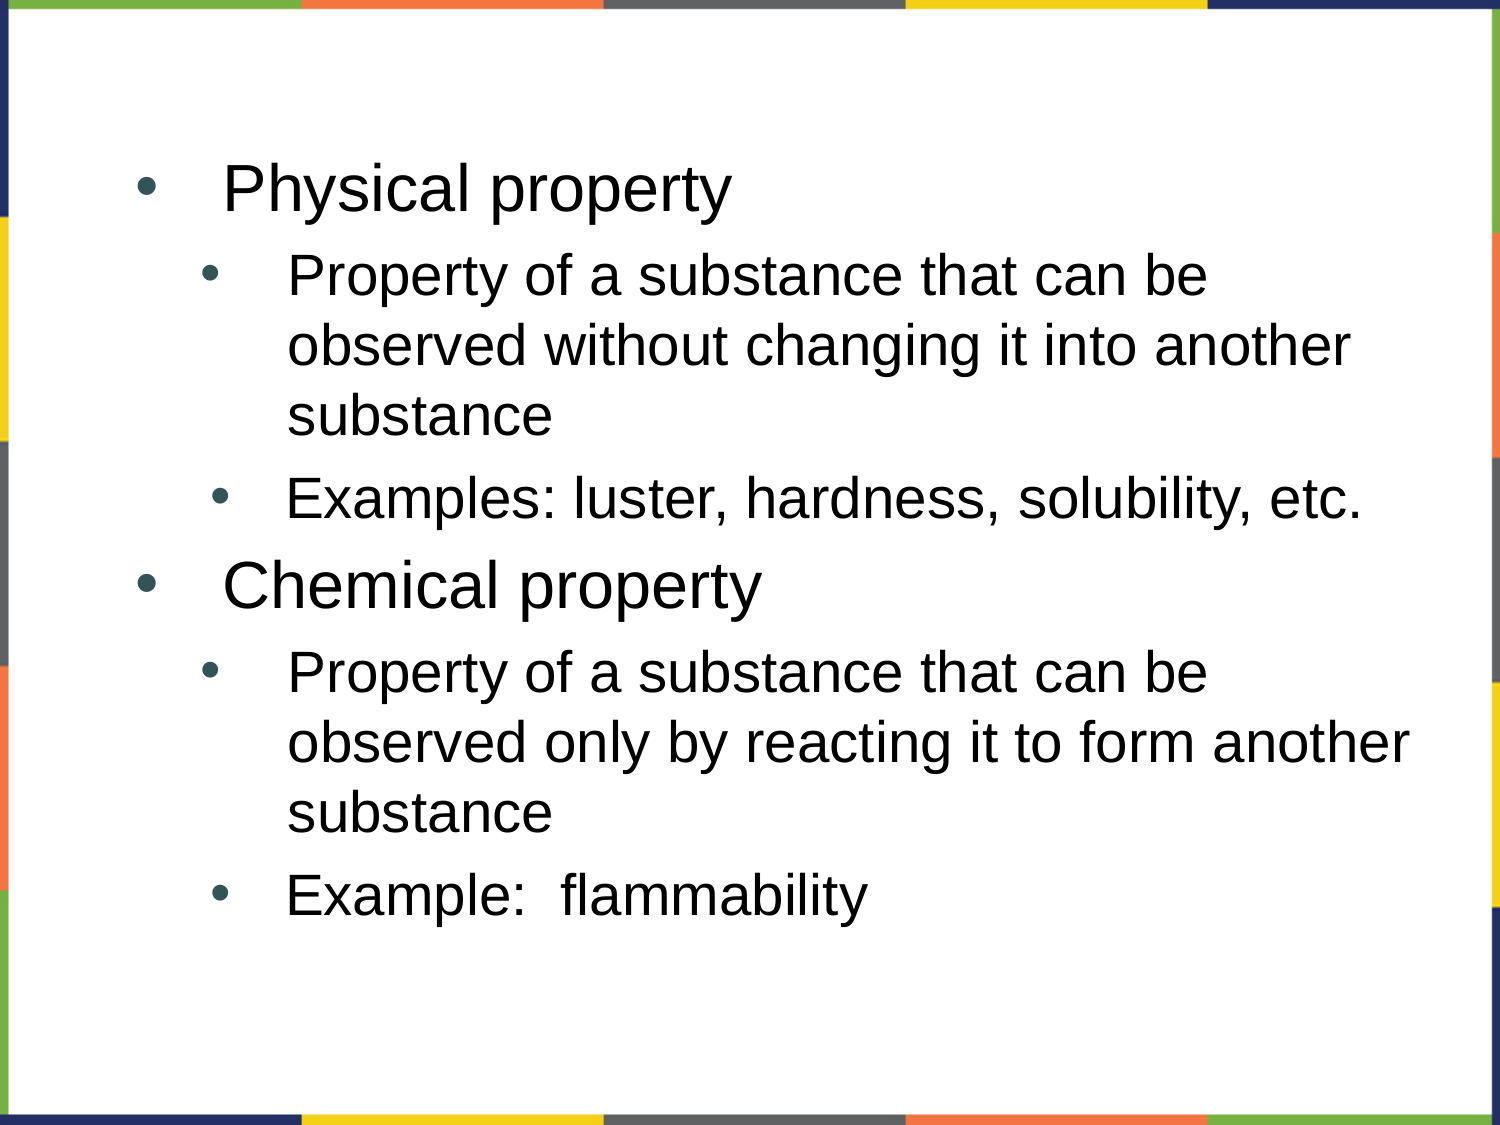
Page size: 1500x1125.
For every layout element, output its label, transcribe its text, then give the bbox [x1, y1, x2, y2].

picture [0, 0, 1500, 1125]
text_box Physical property Property of a substance that can be observed without changing it into another substance Examples: luster, hardness, solubility, etc. Chemical property Property of a substance that can be observed only by reacting it to form another substance Example: flammability [59, 137, 1423, 1021]
